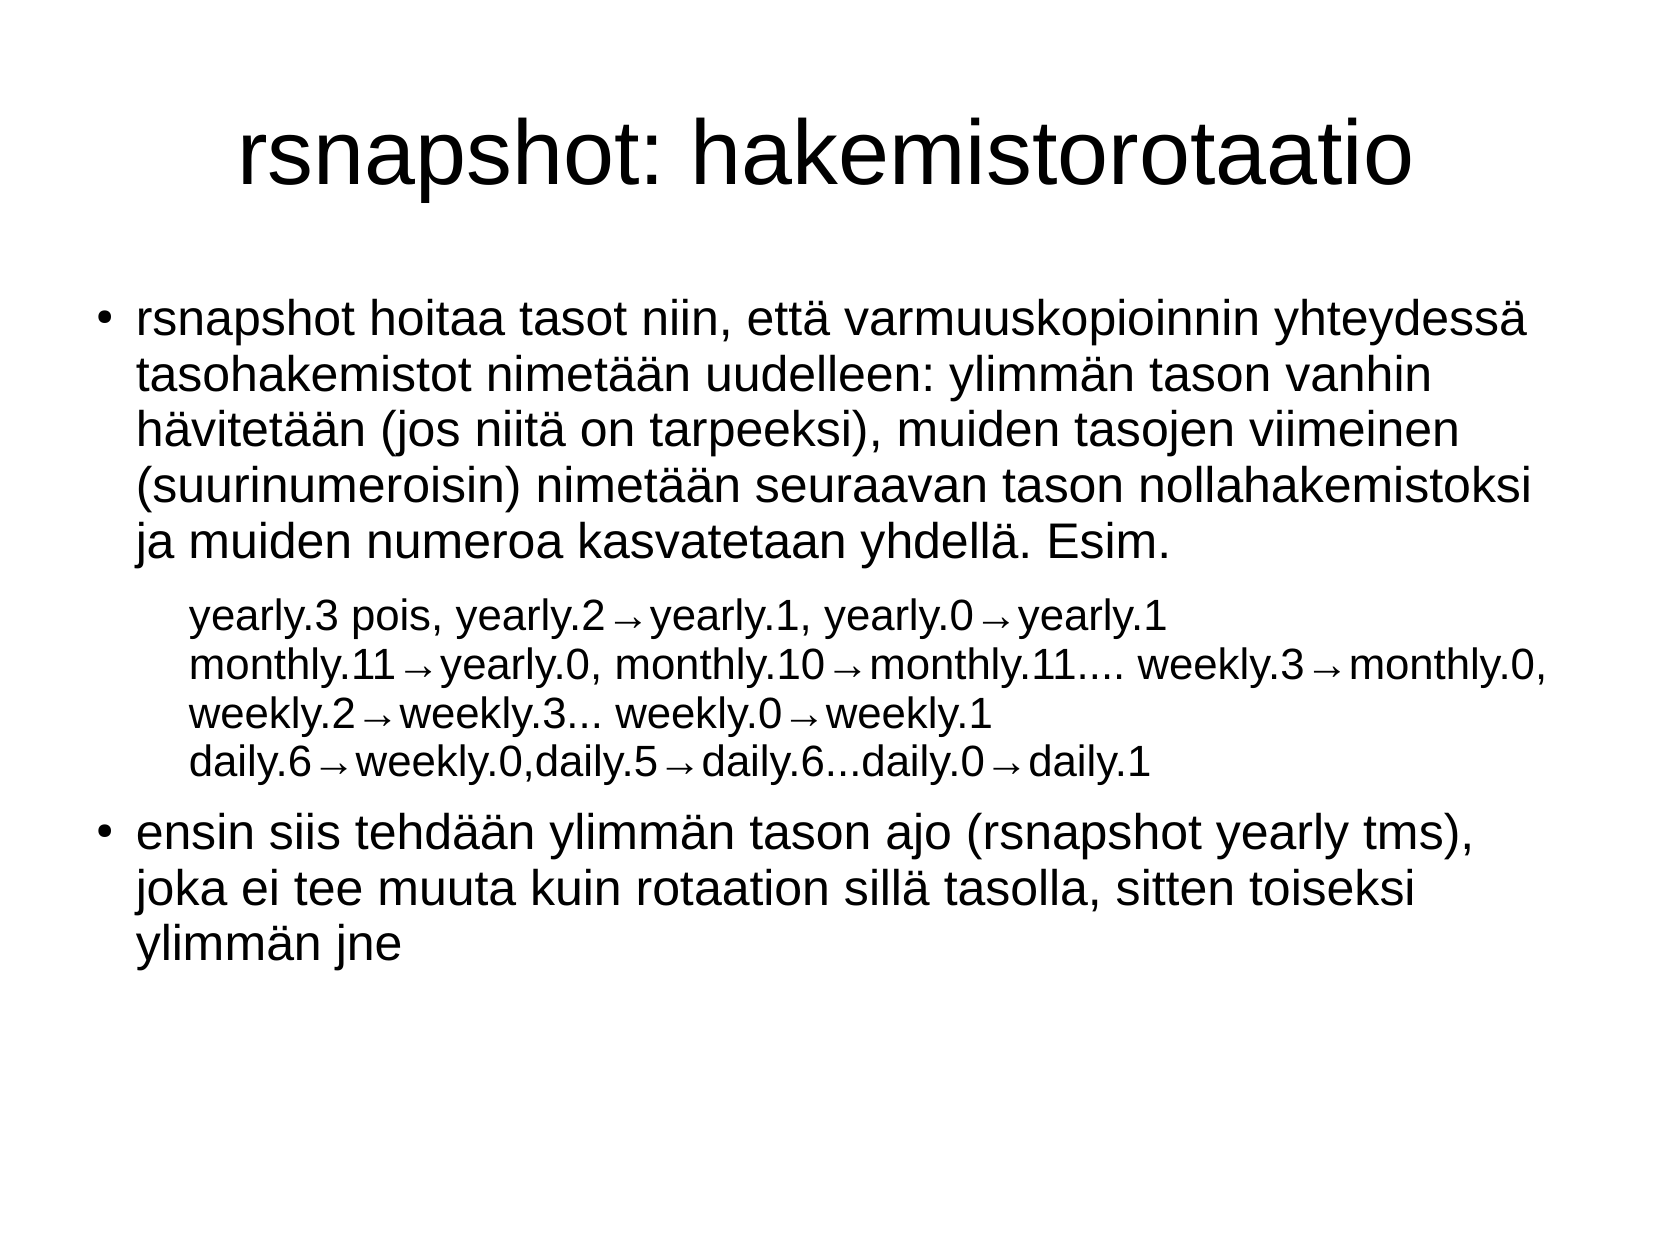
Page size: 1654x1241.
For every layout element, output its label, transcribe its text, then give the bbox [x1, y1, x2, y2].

title rsnapshot: hakemistorotaatio [82, 49, 1571, 257]
list rsnapshot hoitaa tasot niin, että varmuuskopioinnin yhteydessä tasohakemistot nimetään uudelleen: ylimmän tason vanhin hävitetään (jos niitä on tarpeeksi), muiden tasojen viimeinen (suurinumeroisin) nimetään seuraavan tason nollahakemistoksi ja muiden numeroa kasvatetaan yhdellä. Esim. yearly.3 pois, yearly.2→yearly.1, yearly.0→yearly.1 monthly.11→yearly.0, monthly.10→monthly.11.... weekly.3→monthly.0, weekly.2→weekly.3... weekly.0→weekly.1 daily.6→weekly.0,daily.5→daily.6...daily.0→daily.1 ensin siis tehdään ylimmän tason ajo (rsnapshot yearly tms), joka ei tee muuta kuin rotaation sillä tasolla, sitten toiseksi ylimmän jne [82, 290, 1571, 1010]
